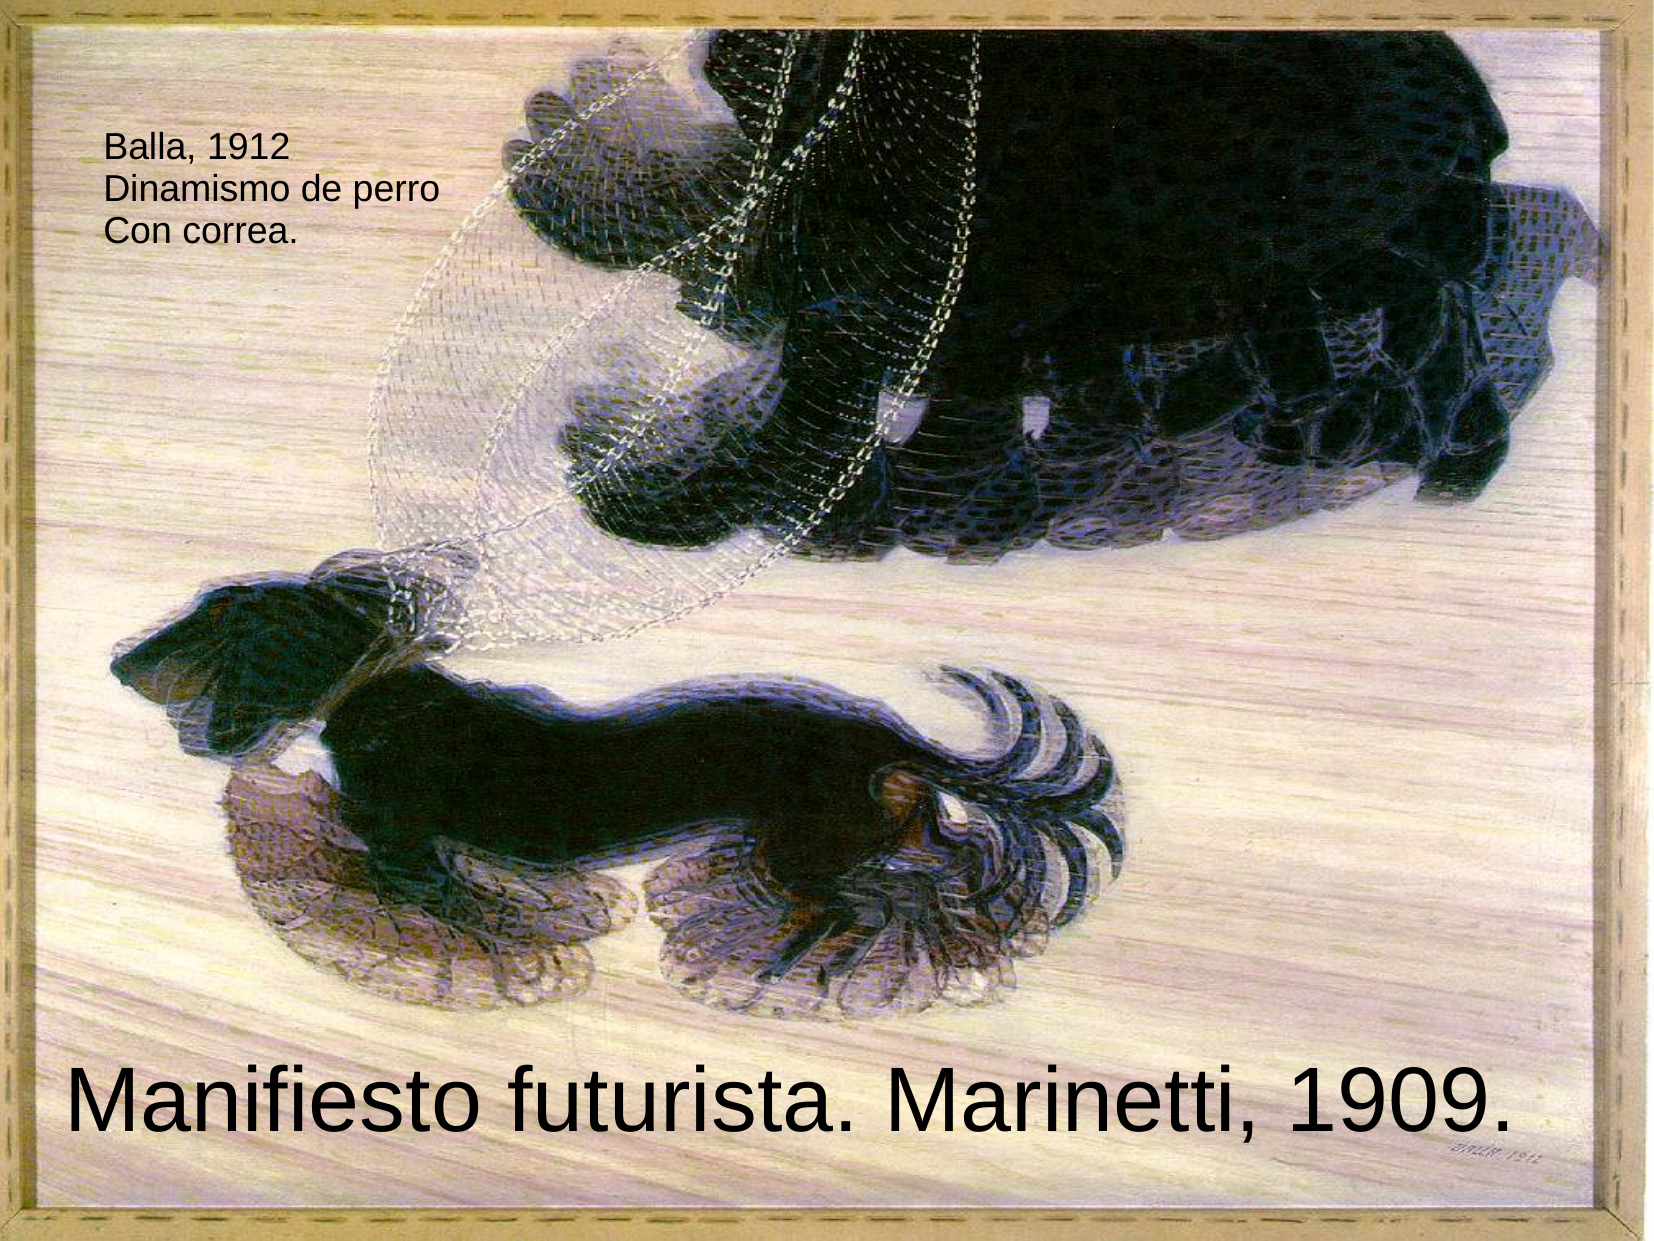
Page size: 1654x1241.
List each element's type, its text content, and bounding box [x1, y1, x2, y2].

text_box Balla, 1912 Dinamismo de perro Con correa. [88, 118, 456, 259]
picture [0, 0, 1654, 1241]
title Manifiesto futurista. Marinetti, 1909. [47, 1003, 1536, 1197]
